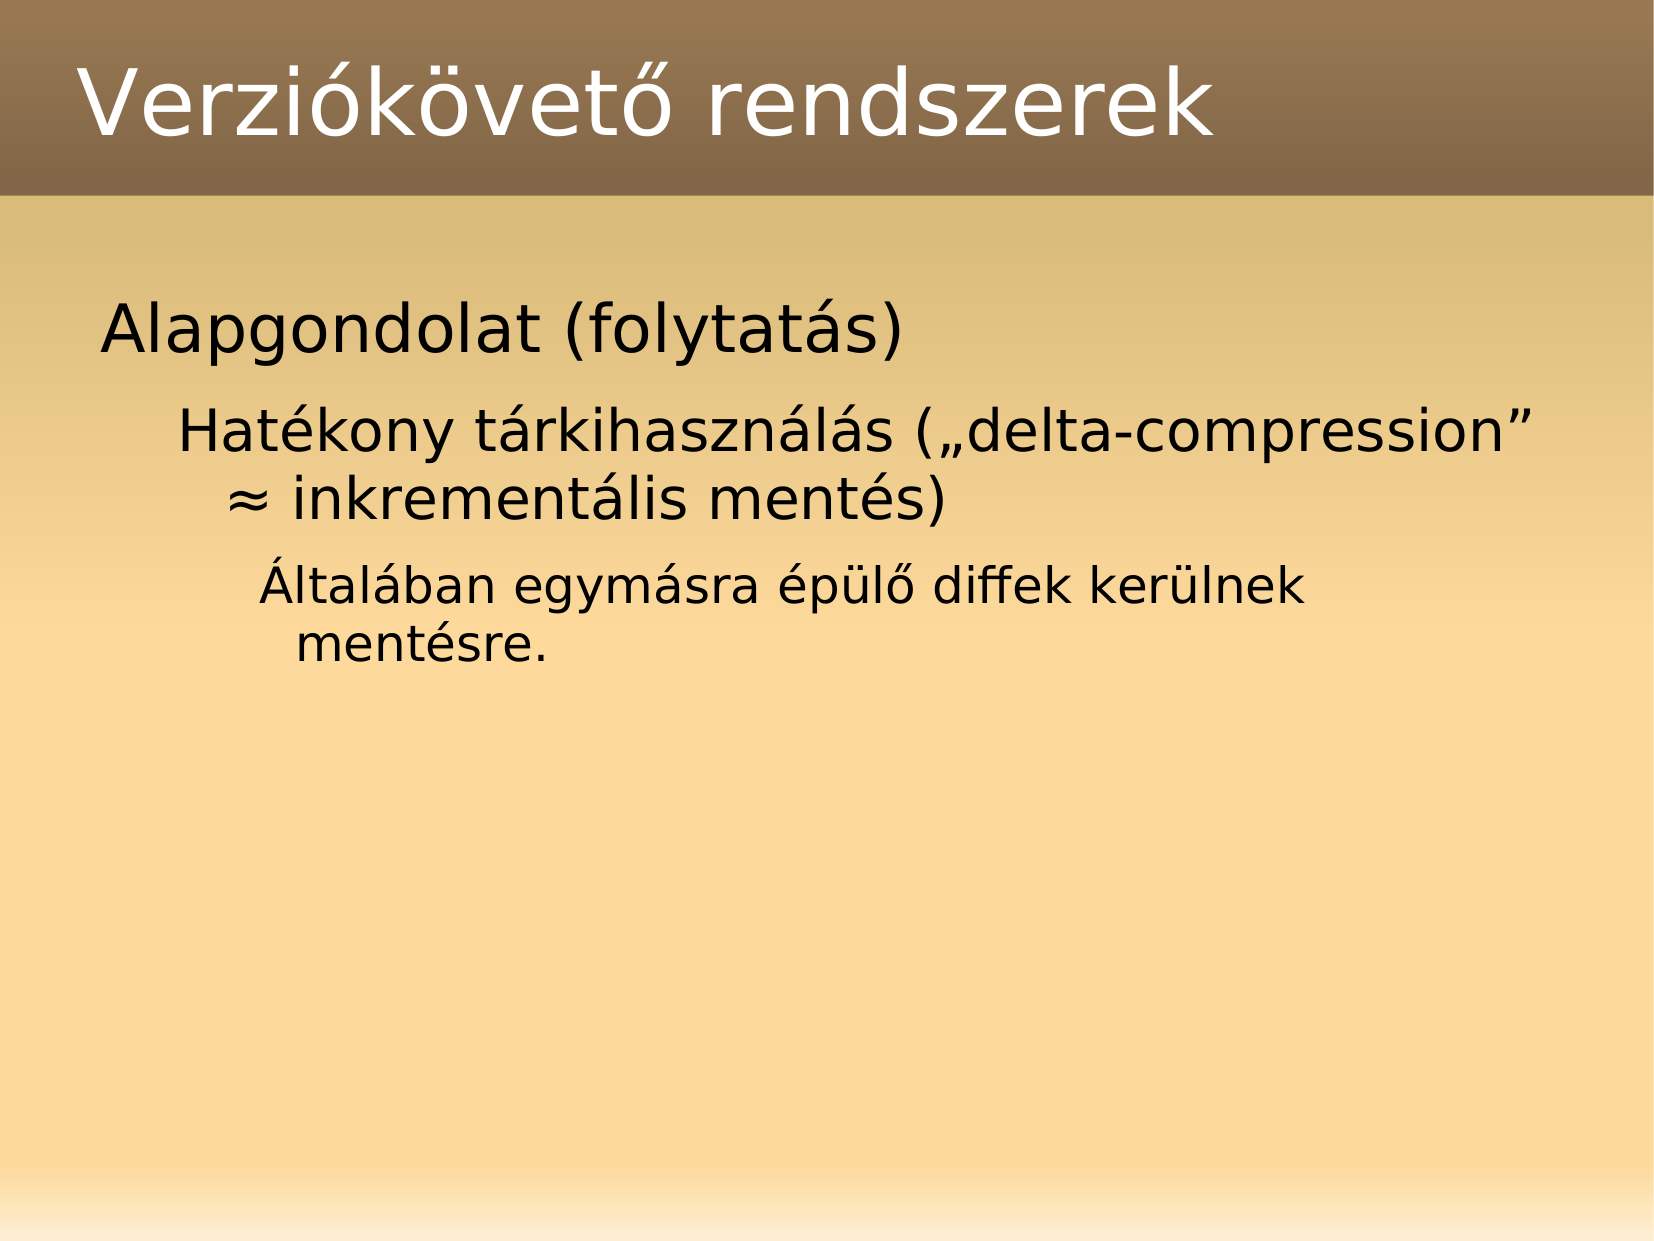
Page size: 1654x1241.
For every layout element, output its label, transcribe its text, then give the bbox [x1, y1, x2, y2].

title Verziókövető rendszerek [76, 7, 1565, 200]
picture [0, 0, 1654, 1241]
list Alapgondolat (folytatás) Hatékony tárkihasználás („delta-compression” ≈ inkrementális mentés) Általában egymásra épülő diffek kerülnek mentésre. [82, 290, 1571, 1094]
